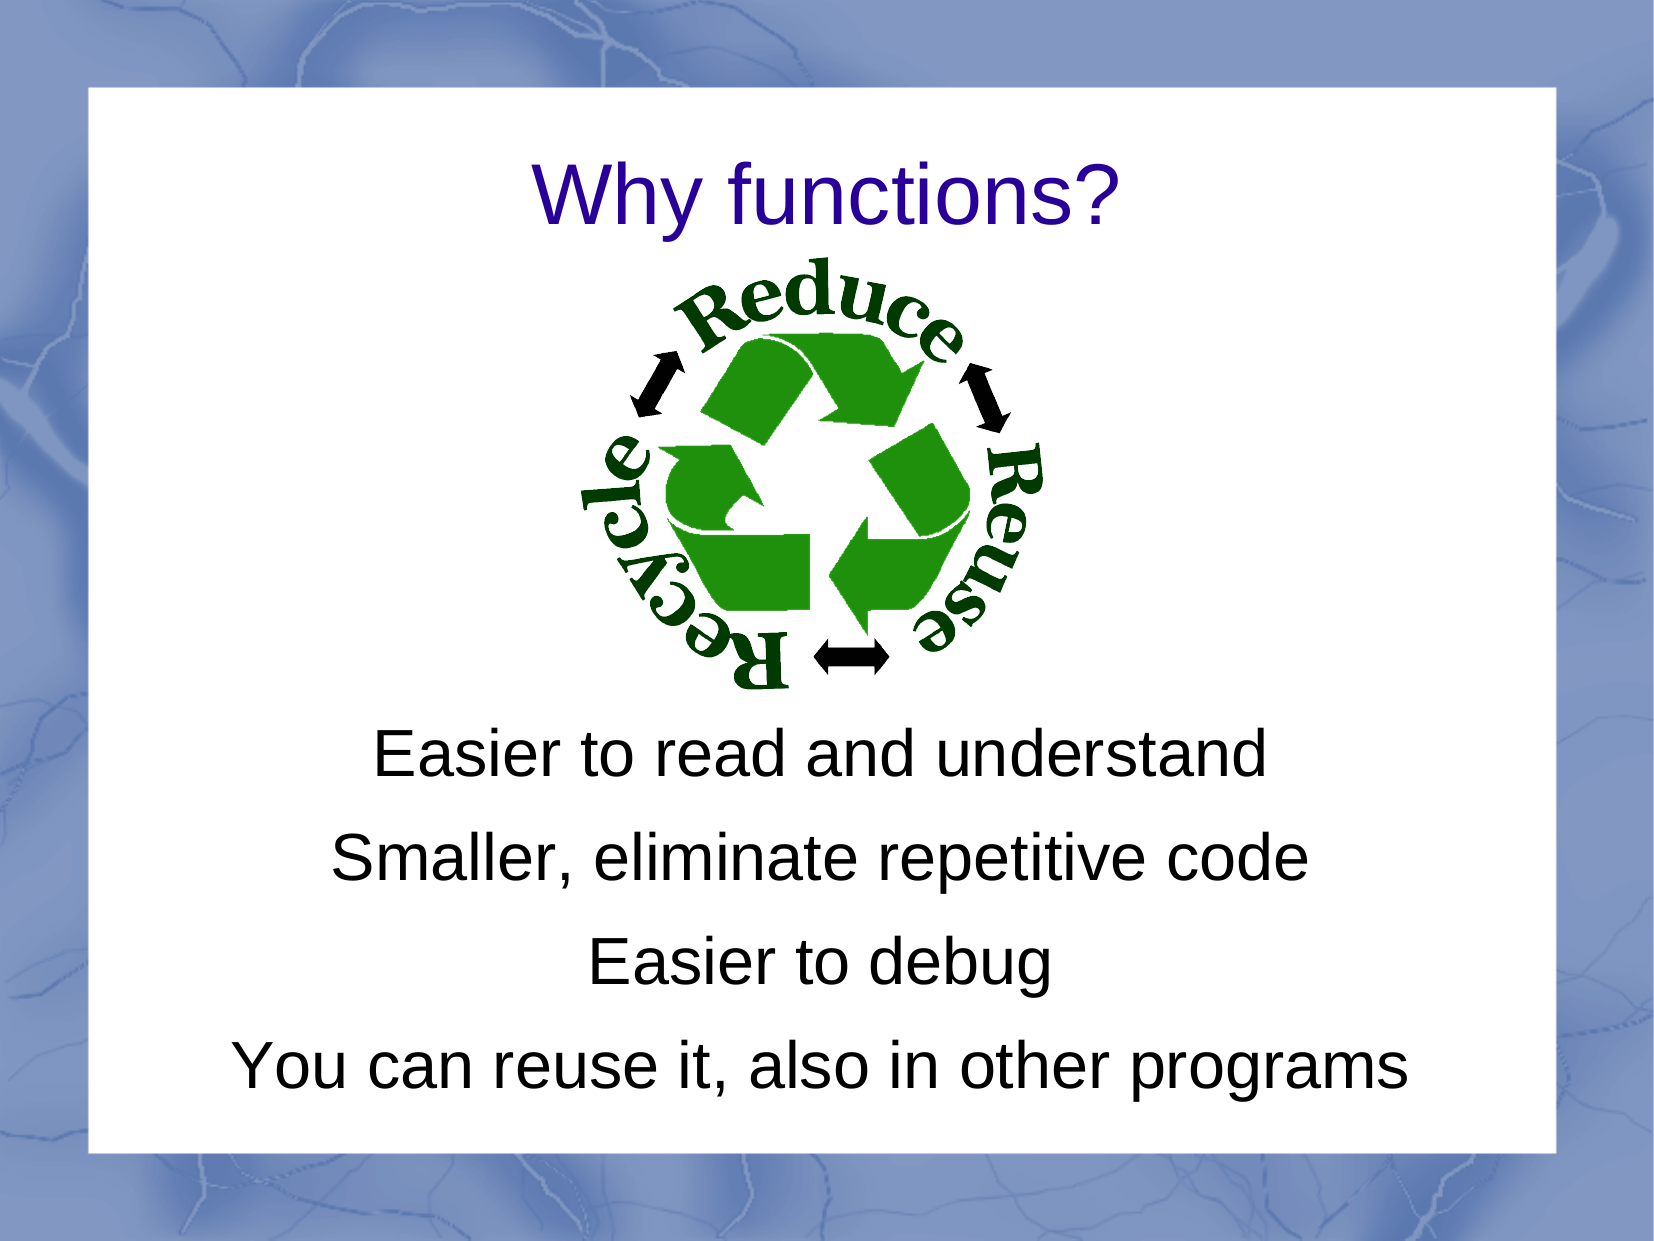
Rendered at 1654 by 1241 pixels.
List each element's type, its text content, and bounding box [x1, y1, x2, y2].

title Why functions? [118, 90, 1536, 298]
list Easier to read and understand Smaller, eliminate repetitive code Easier to debug You can reuse it, also in other programs [141, 715, 1501, 1156]
picture [0, 0, 1654, 1241]
